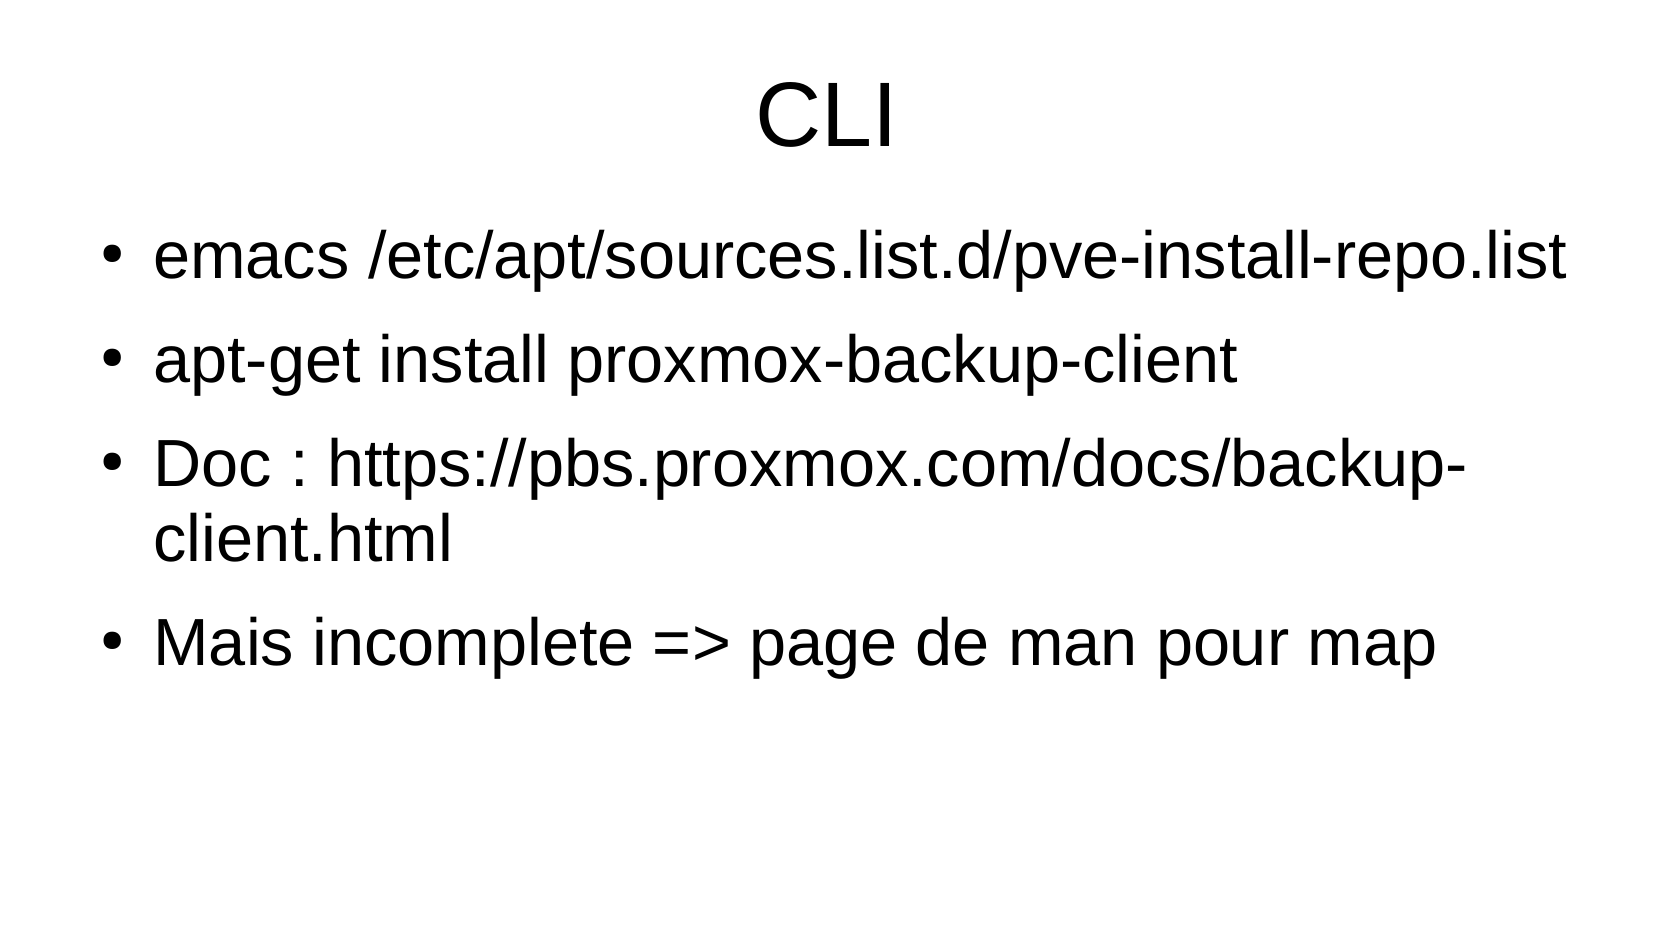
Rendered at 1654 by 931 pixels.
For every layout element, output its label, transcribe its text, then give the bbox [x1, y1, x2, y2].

title CLI [82, 37, 1571, 193]
list emacs /etc/apt/sources.list.d/pve-install-repo.list apt-get install proxmox-backup-client Doc : https://pbs.proxmox.com/docs/backup-client.html Mais incomplete => page de man pour map [82, 217, 1571, 758]
